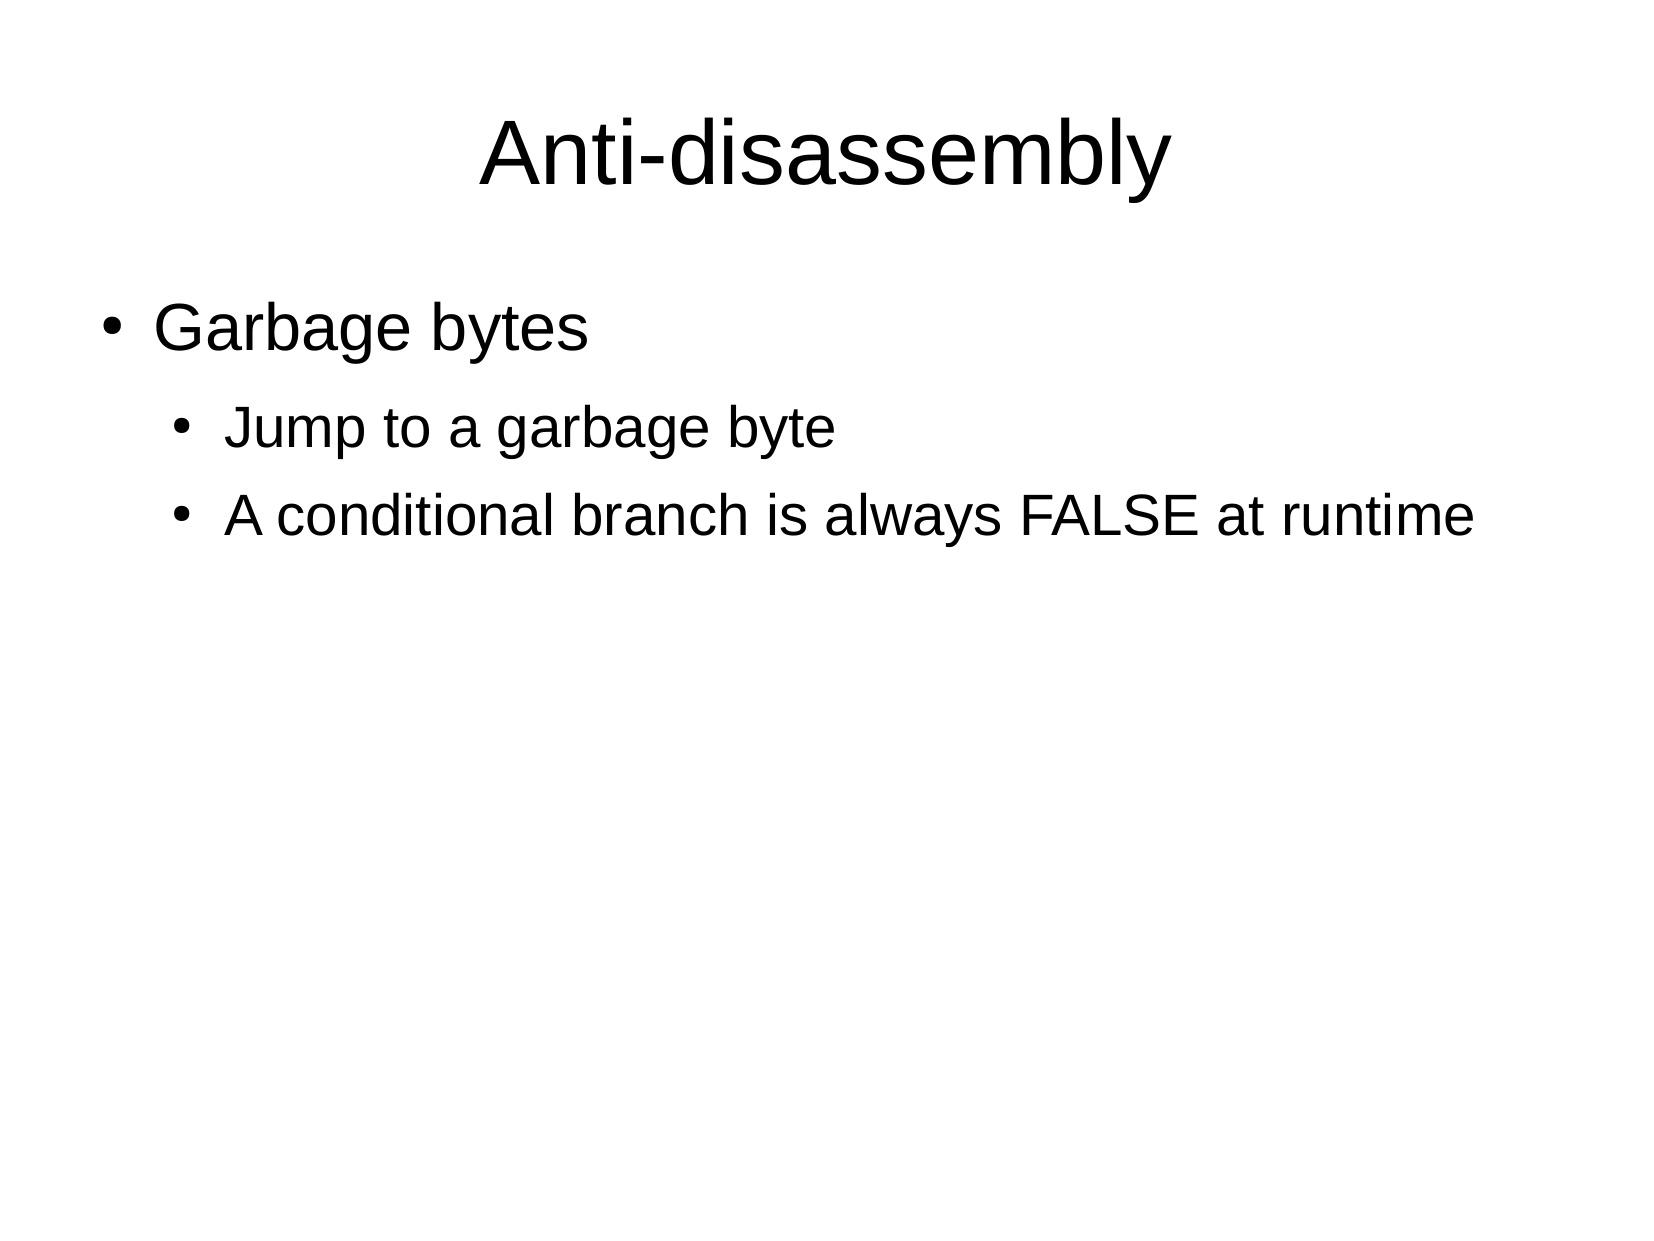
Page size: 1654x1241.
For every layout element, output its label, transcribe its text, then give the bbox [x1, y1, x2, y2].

title Anti-disassembly [82, 49, 1571, 257]
list Garbage bytes Jump to a garbage byte A conditional branch is always FALSE at runtime [82, 290, 1571, 1109]
